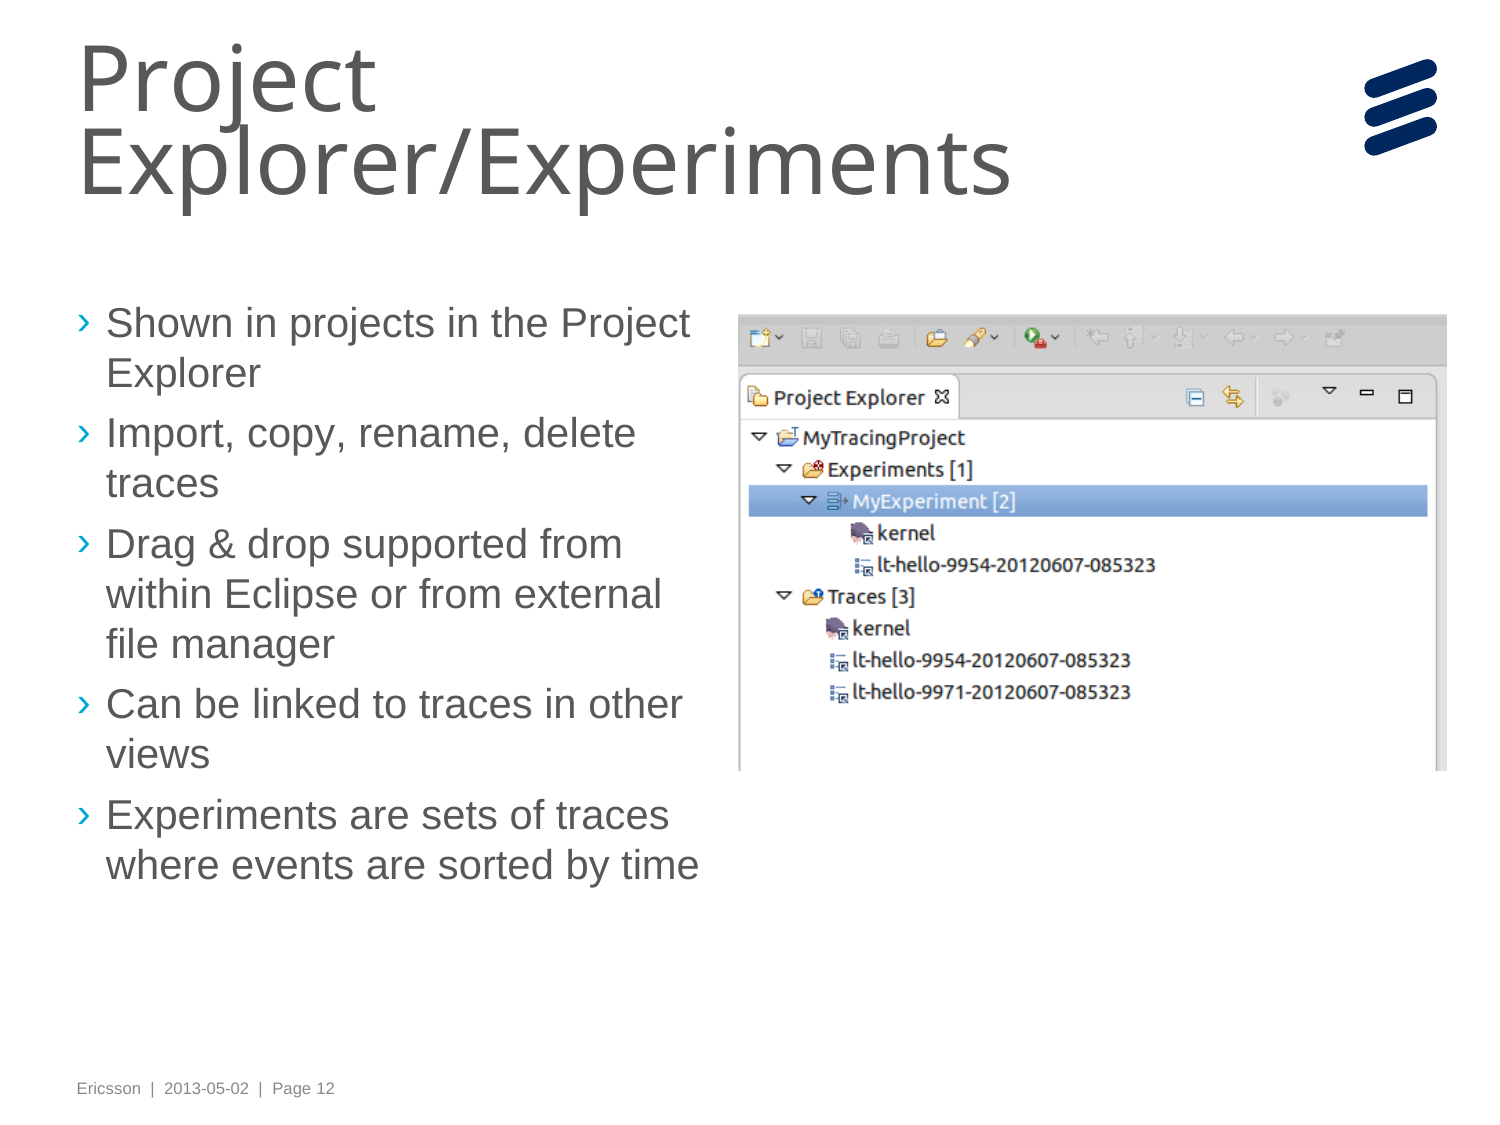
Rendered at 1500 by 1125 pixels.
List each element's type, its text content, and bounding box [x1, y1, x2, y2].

title Project Explorer/Experiments [64, 39, 1295, 218]
picture [738, 314, 1447, 771]
list Shown in projects in the Project Explorer Import, copy, rename, delete traces Drag & drop supported from within Eclipse or from external file manager Can be linked to traces in other views Experiments are sets of traces where events are sorted by time [65, 295, 738, 948]
